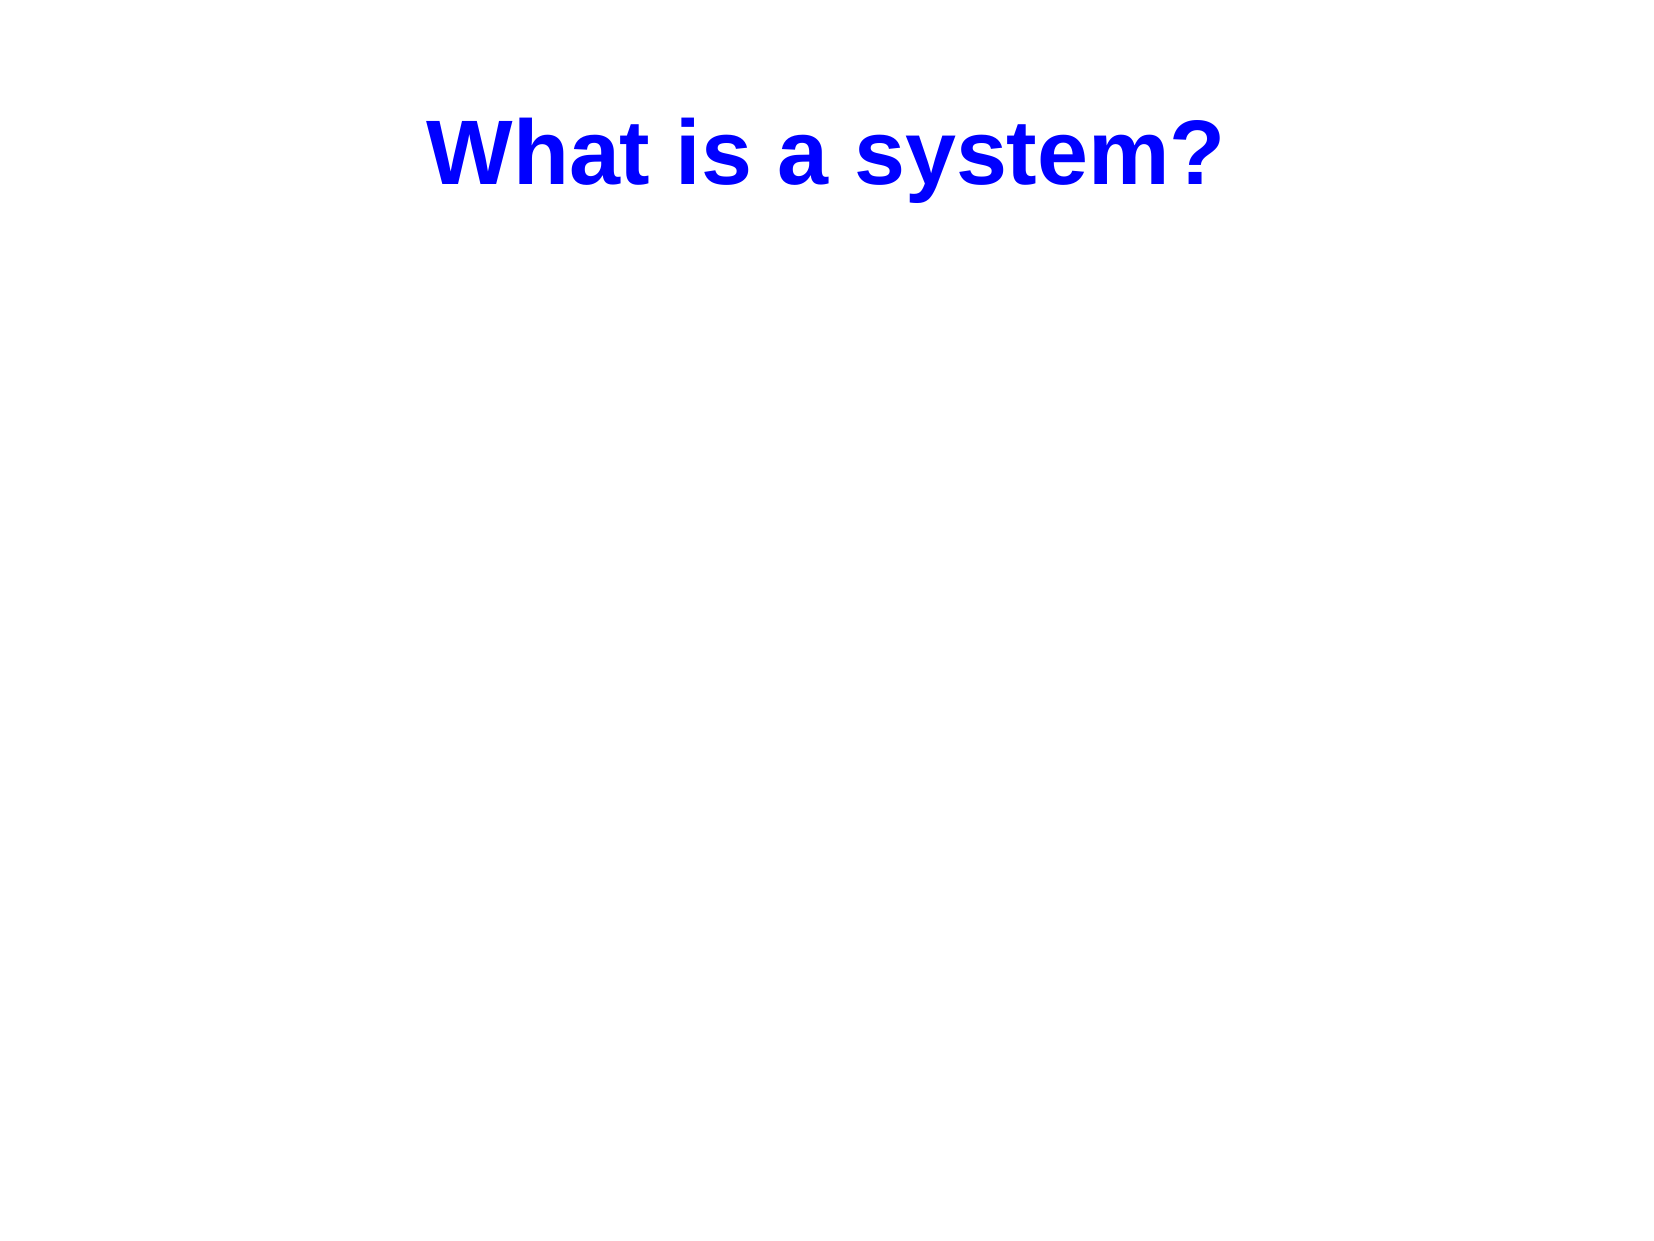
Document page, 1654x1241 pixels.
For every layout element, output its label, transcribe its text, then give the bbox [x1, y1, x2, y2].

title What is a system? [82, 49, 1571, 257]
